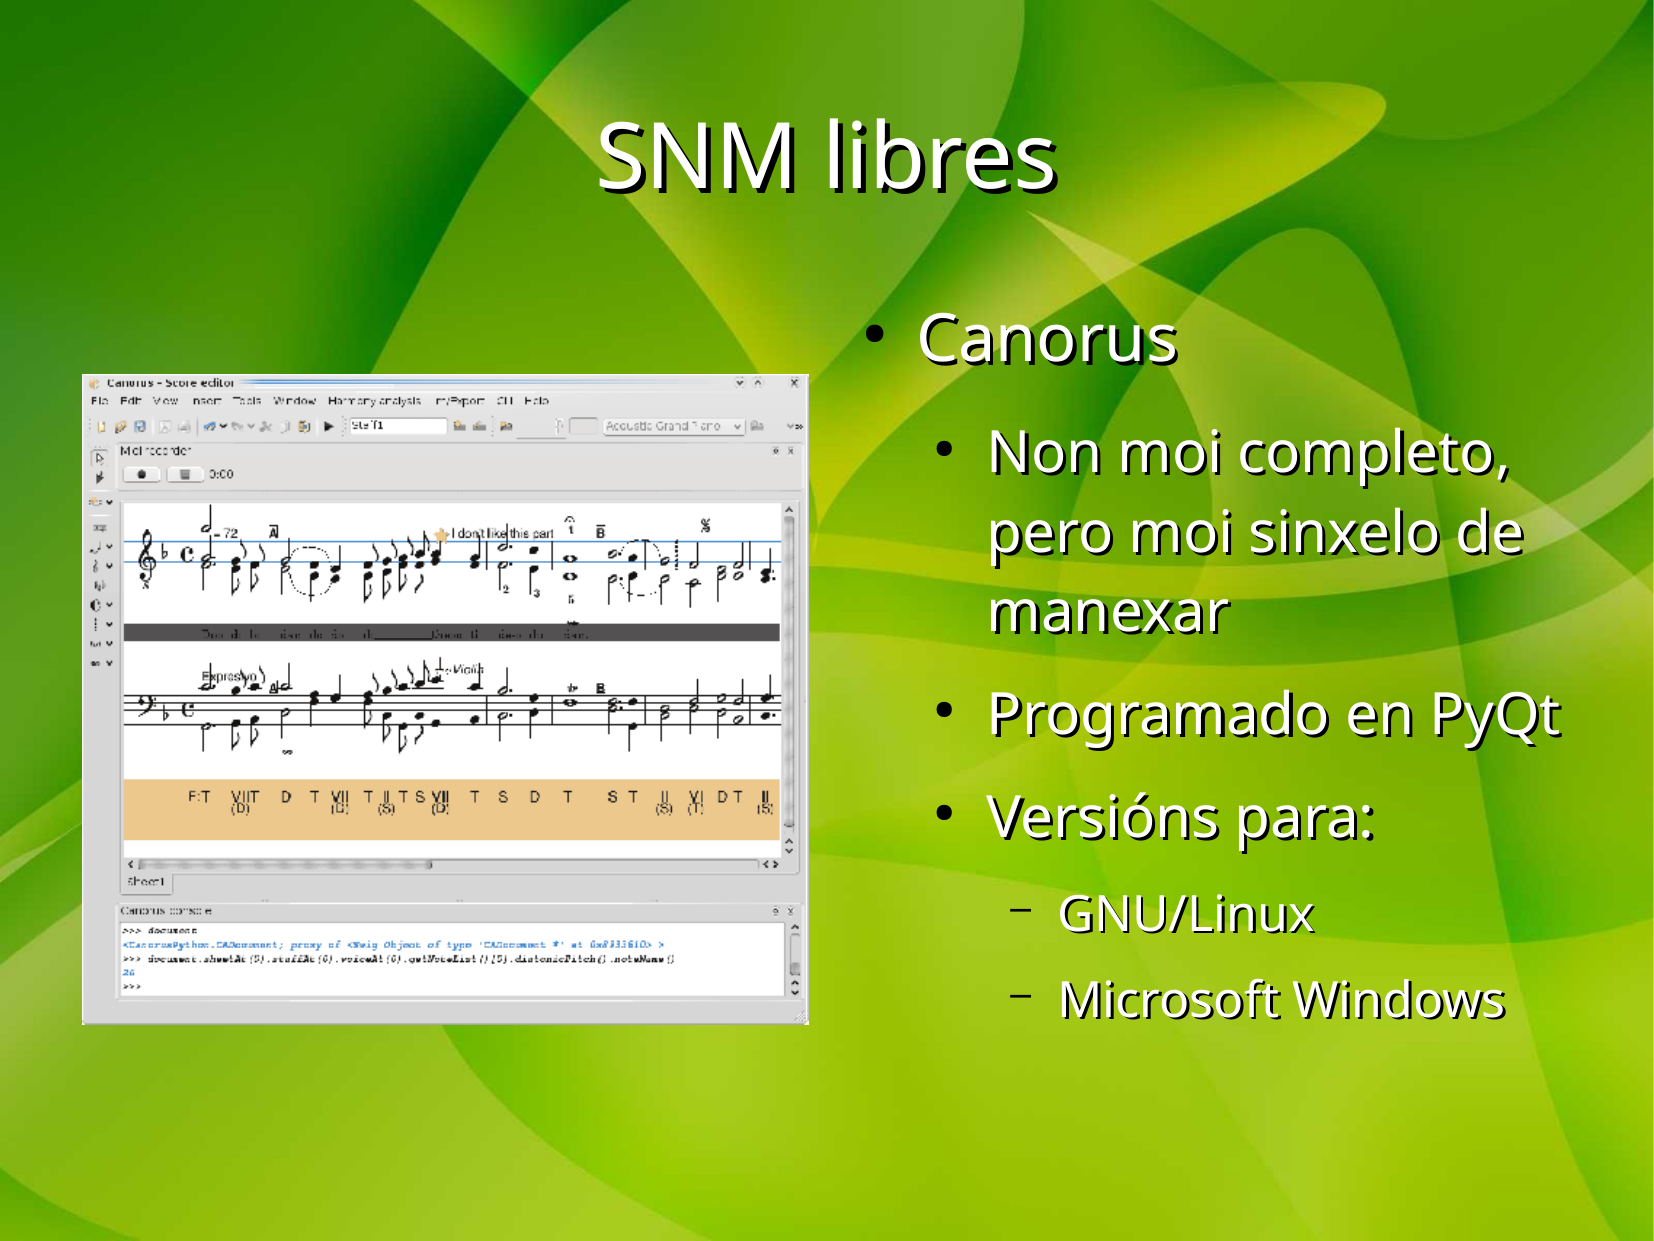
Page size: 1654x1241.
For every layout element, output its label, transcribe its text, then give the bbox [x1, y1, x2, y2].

list Canorus Non moi completo, pero moi sinxelo de manexar Programado en PyQt Versións para: GNU/Linux Microsoft Windows [845, 290, 1572, 1109]
picture [0, 0, 1654, 1241]
title SNM libres [82, 49, 1571, 257]
